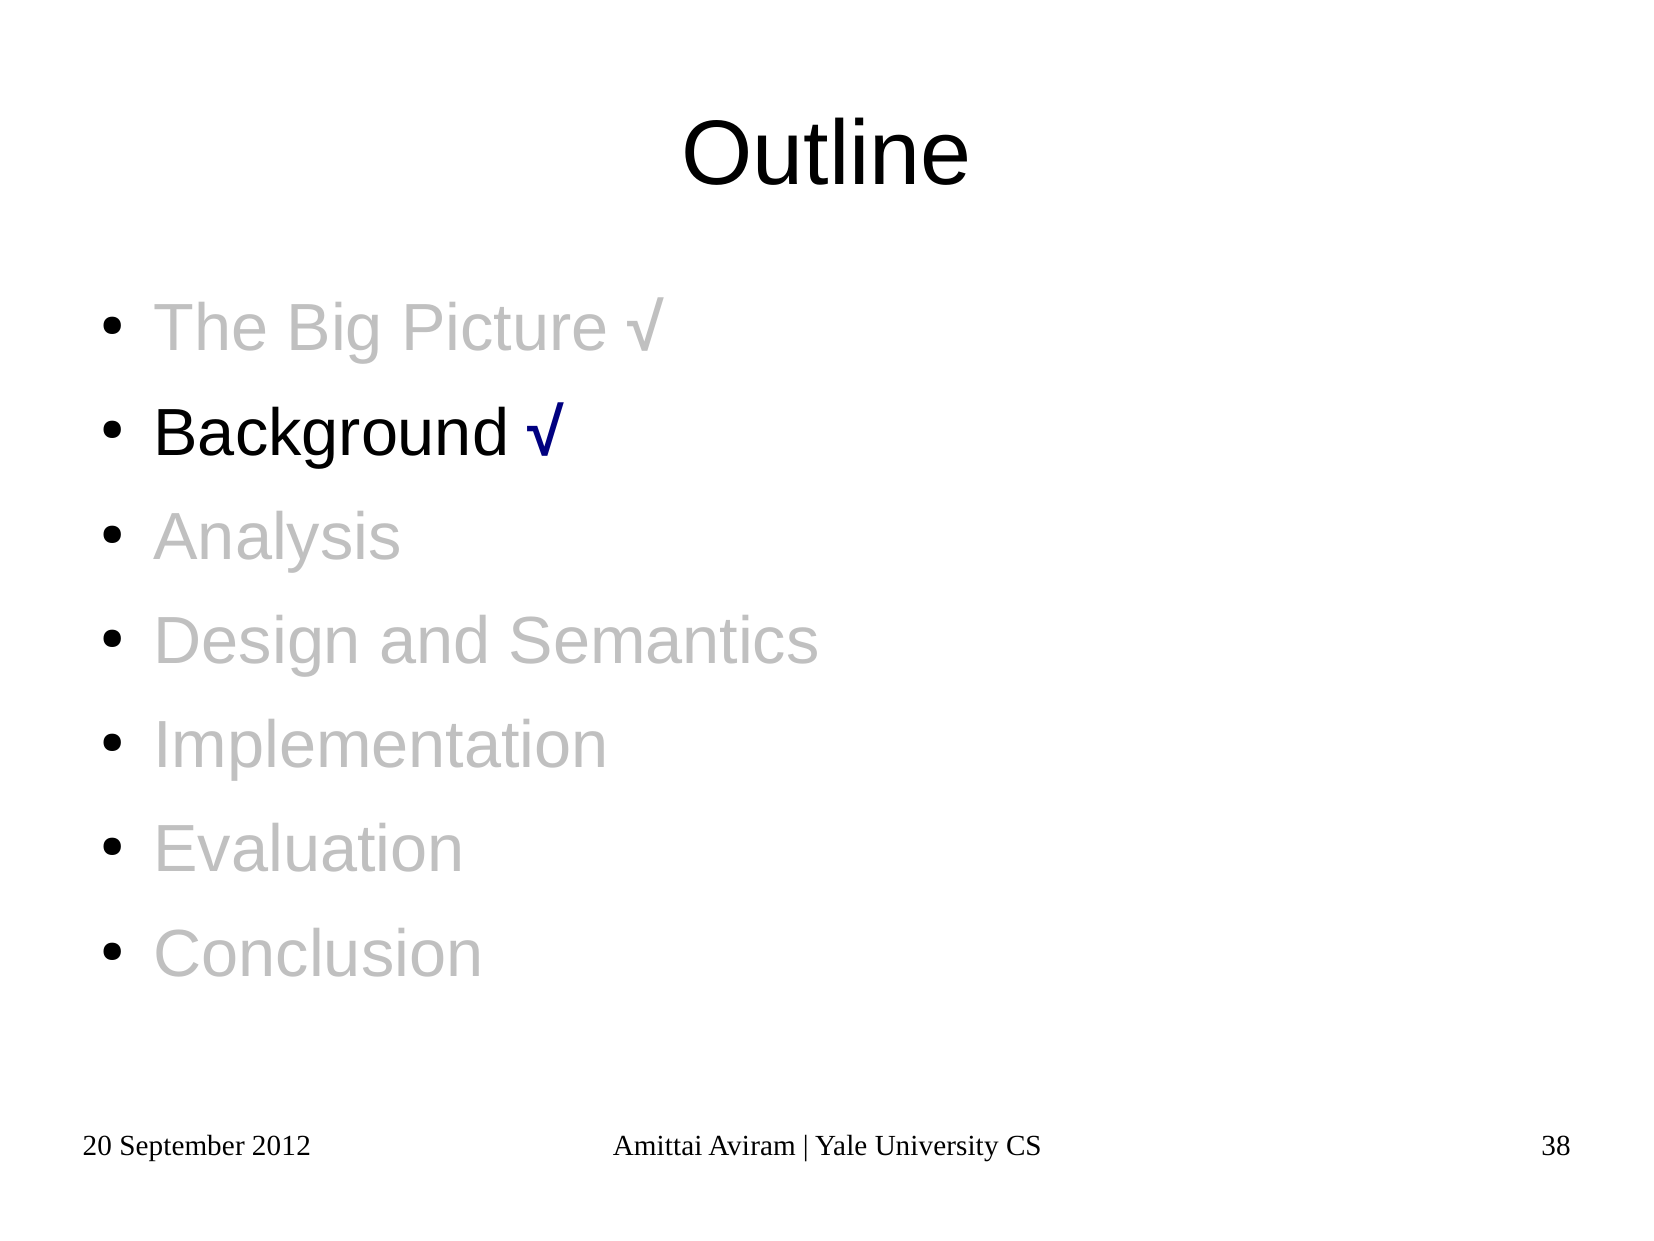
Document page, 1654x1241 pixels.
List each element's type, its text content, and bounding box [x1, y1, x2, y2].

list The Big Picture √ Background √ Analysis Design and Semantics Implementation Evaluation Conclusion [82, 290, 1571, 1109]
title Outline [82, 49, 1571, 257]
